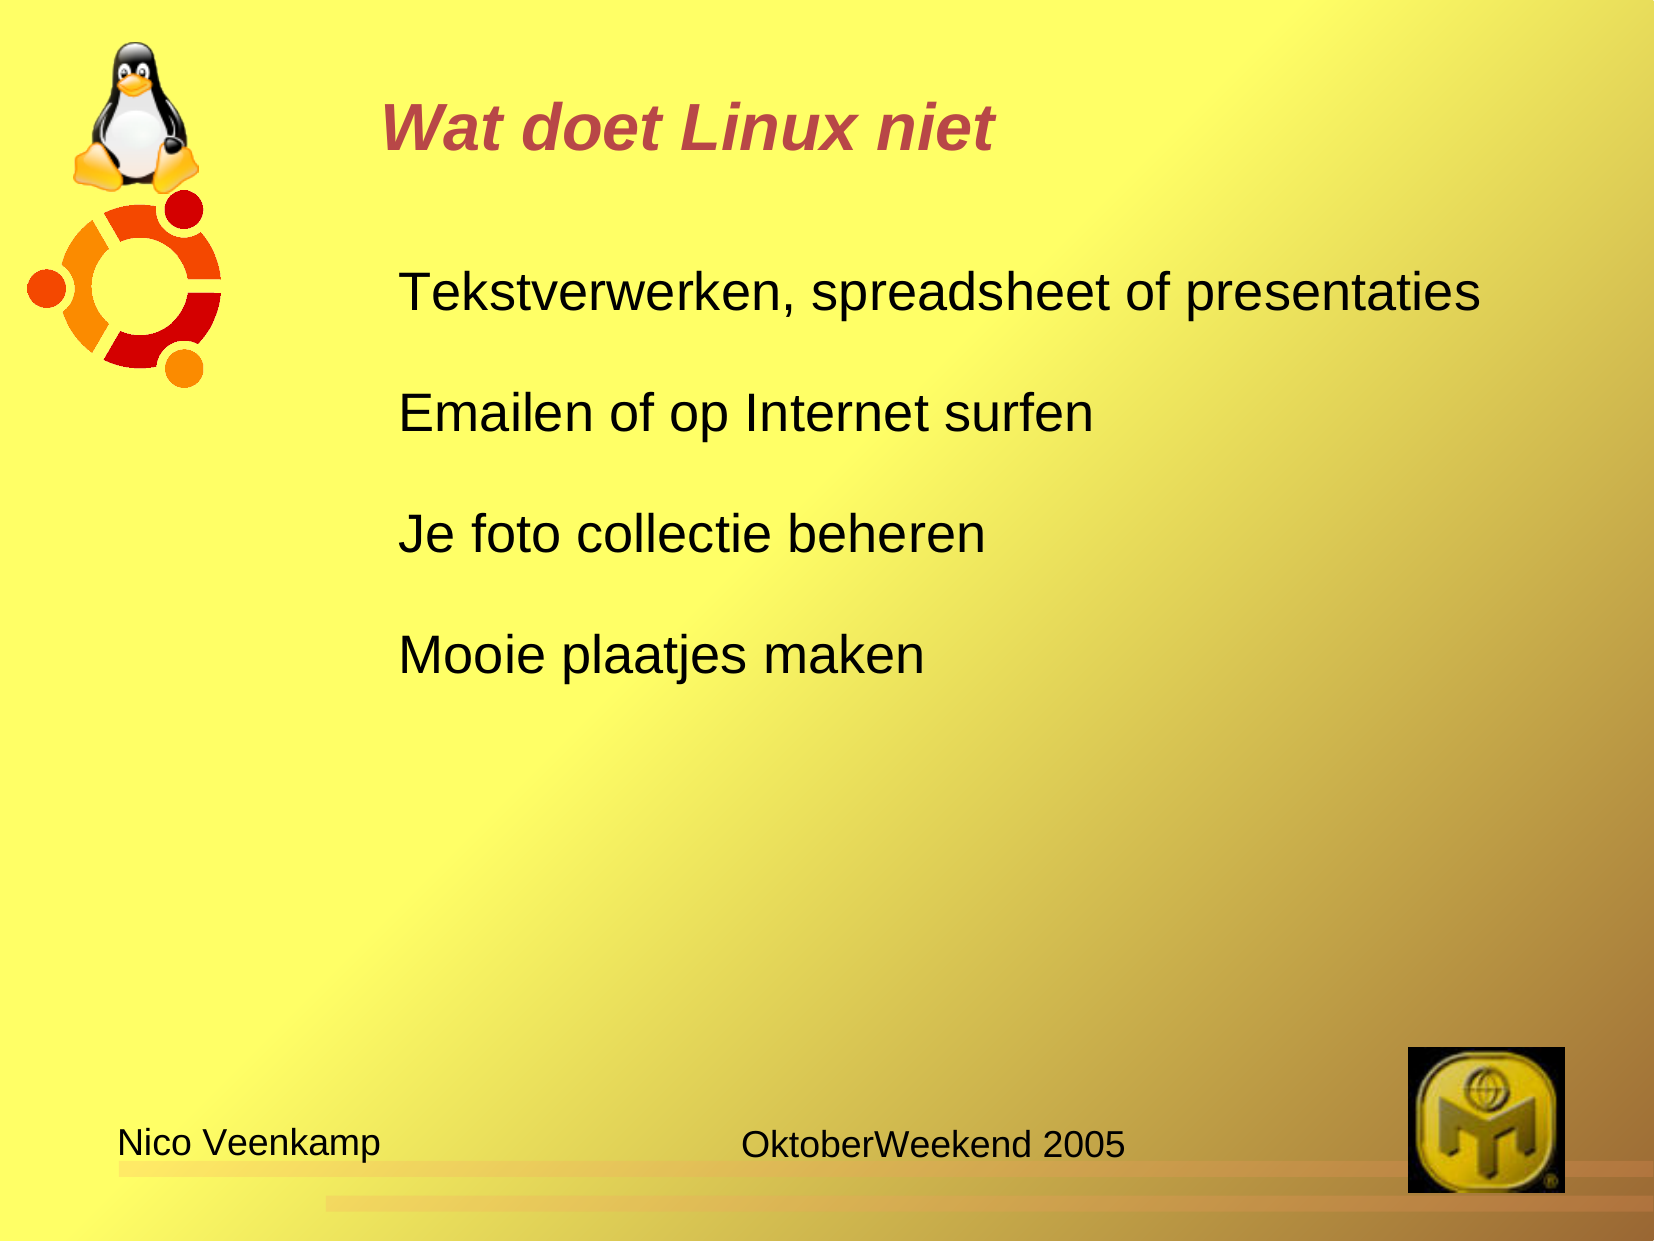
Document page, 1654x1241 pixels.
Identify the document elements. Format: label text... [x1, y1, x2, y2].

text_box Wat doet Linux niet [366, 82, 902, 184]
text_box Tekstverwerken, spreadsheet of presentaties Emailen of op Internet surfen Je foto collectie beheren Mooie plaatjes maken [383, 253, 1301, 811]
picture [27, 42, 222, 388]
picture [1408, 1047, 1565, 1193]
